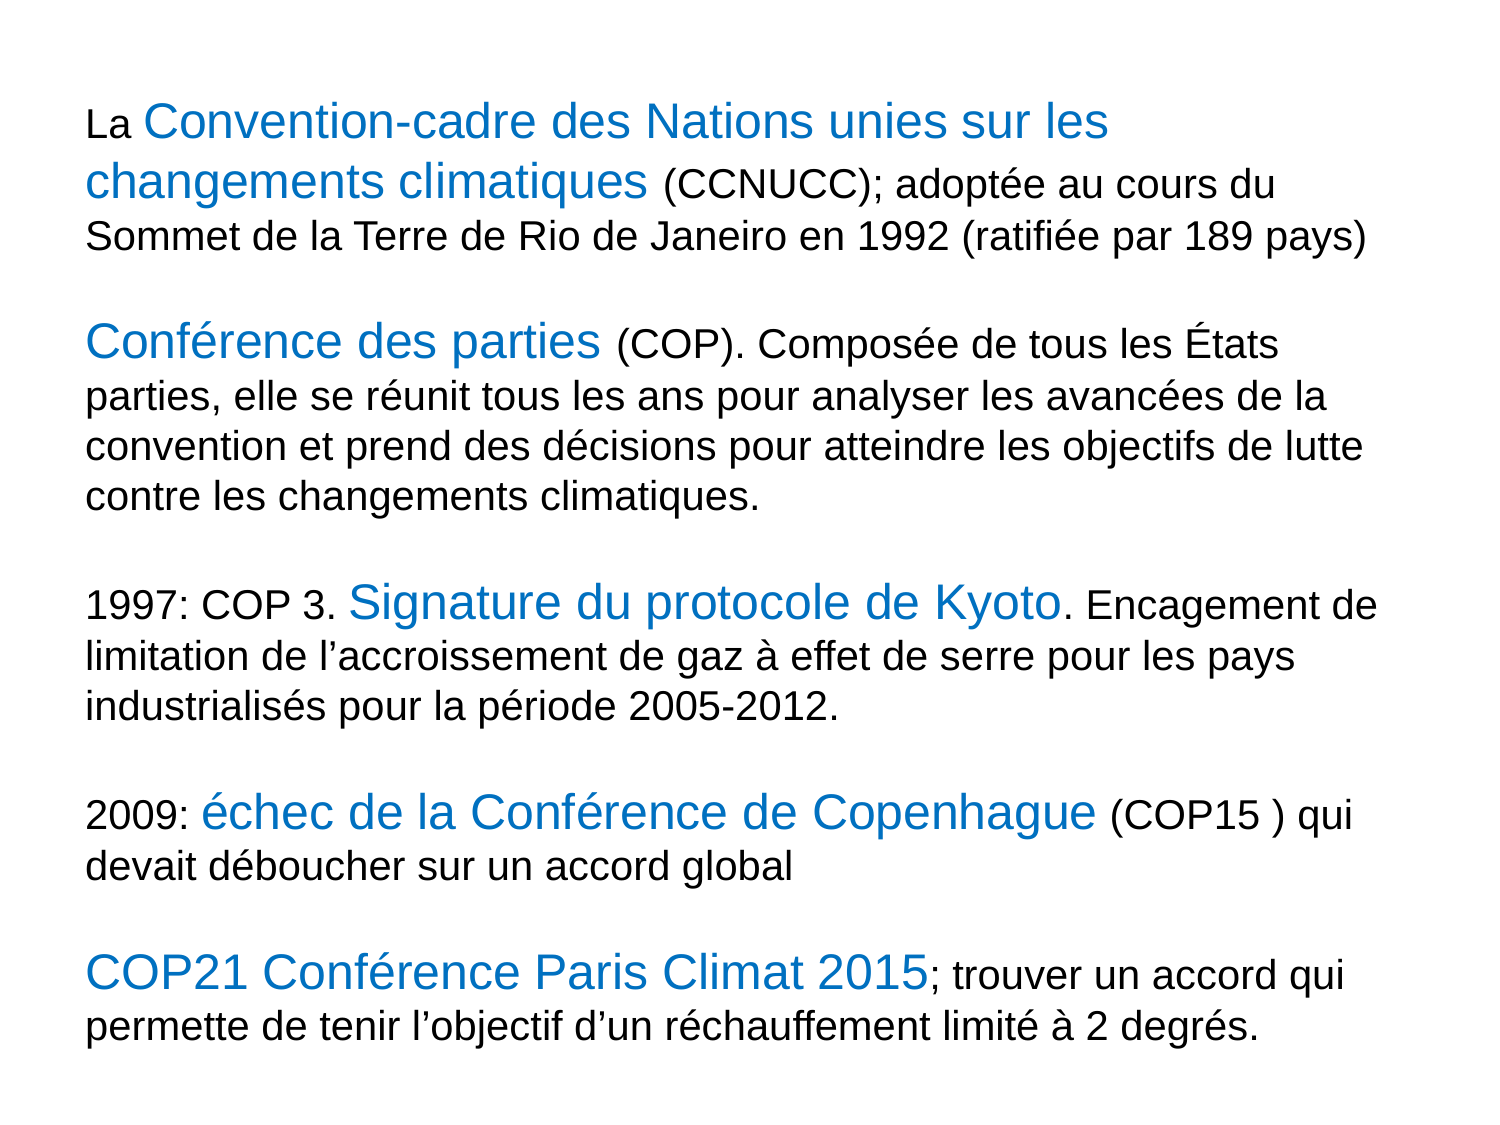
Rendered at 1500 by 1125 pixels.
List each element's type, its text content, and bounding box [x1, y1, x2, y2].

text_box La Convention-cadre des Nations unies sur les changements climatiques (CCNUCC); adoptée au cours du Sommet de la Terre de Rio de Janeiro en 1992 (ratifiée par 189 pays) Conférence des parties (COP). Composée de tous les États parties, elle se réunit tous les ans pour analyser les avancées de la convention et prend des décisions pour atteindre les objectifs de lutte contre les changements climatiques. 1997: COP 3. Signature du protocole de Kyoto. Encagement de limitation de l’accroissement de gaz à effet de serre pour les pays industrialisés pour la période 2005-2012. 2009: échec de la Conférence de Copenhague (COP15 ) qui devait déboucher sur un accord global COP21 Conférence Paris Climat 2015; trouver un accord qui permette de tenir l’objectif d’un réchauffement limité à 2 degrés. [70, 81, 1434, 1057]
